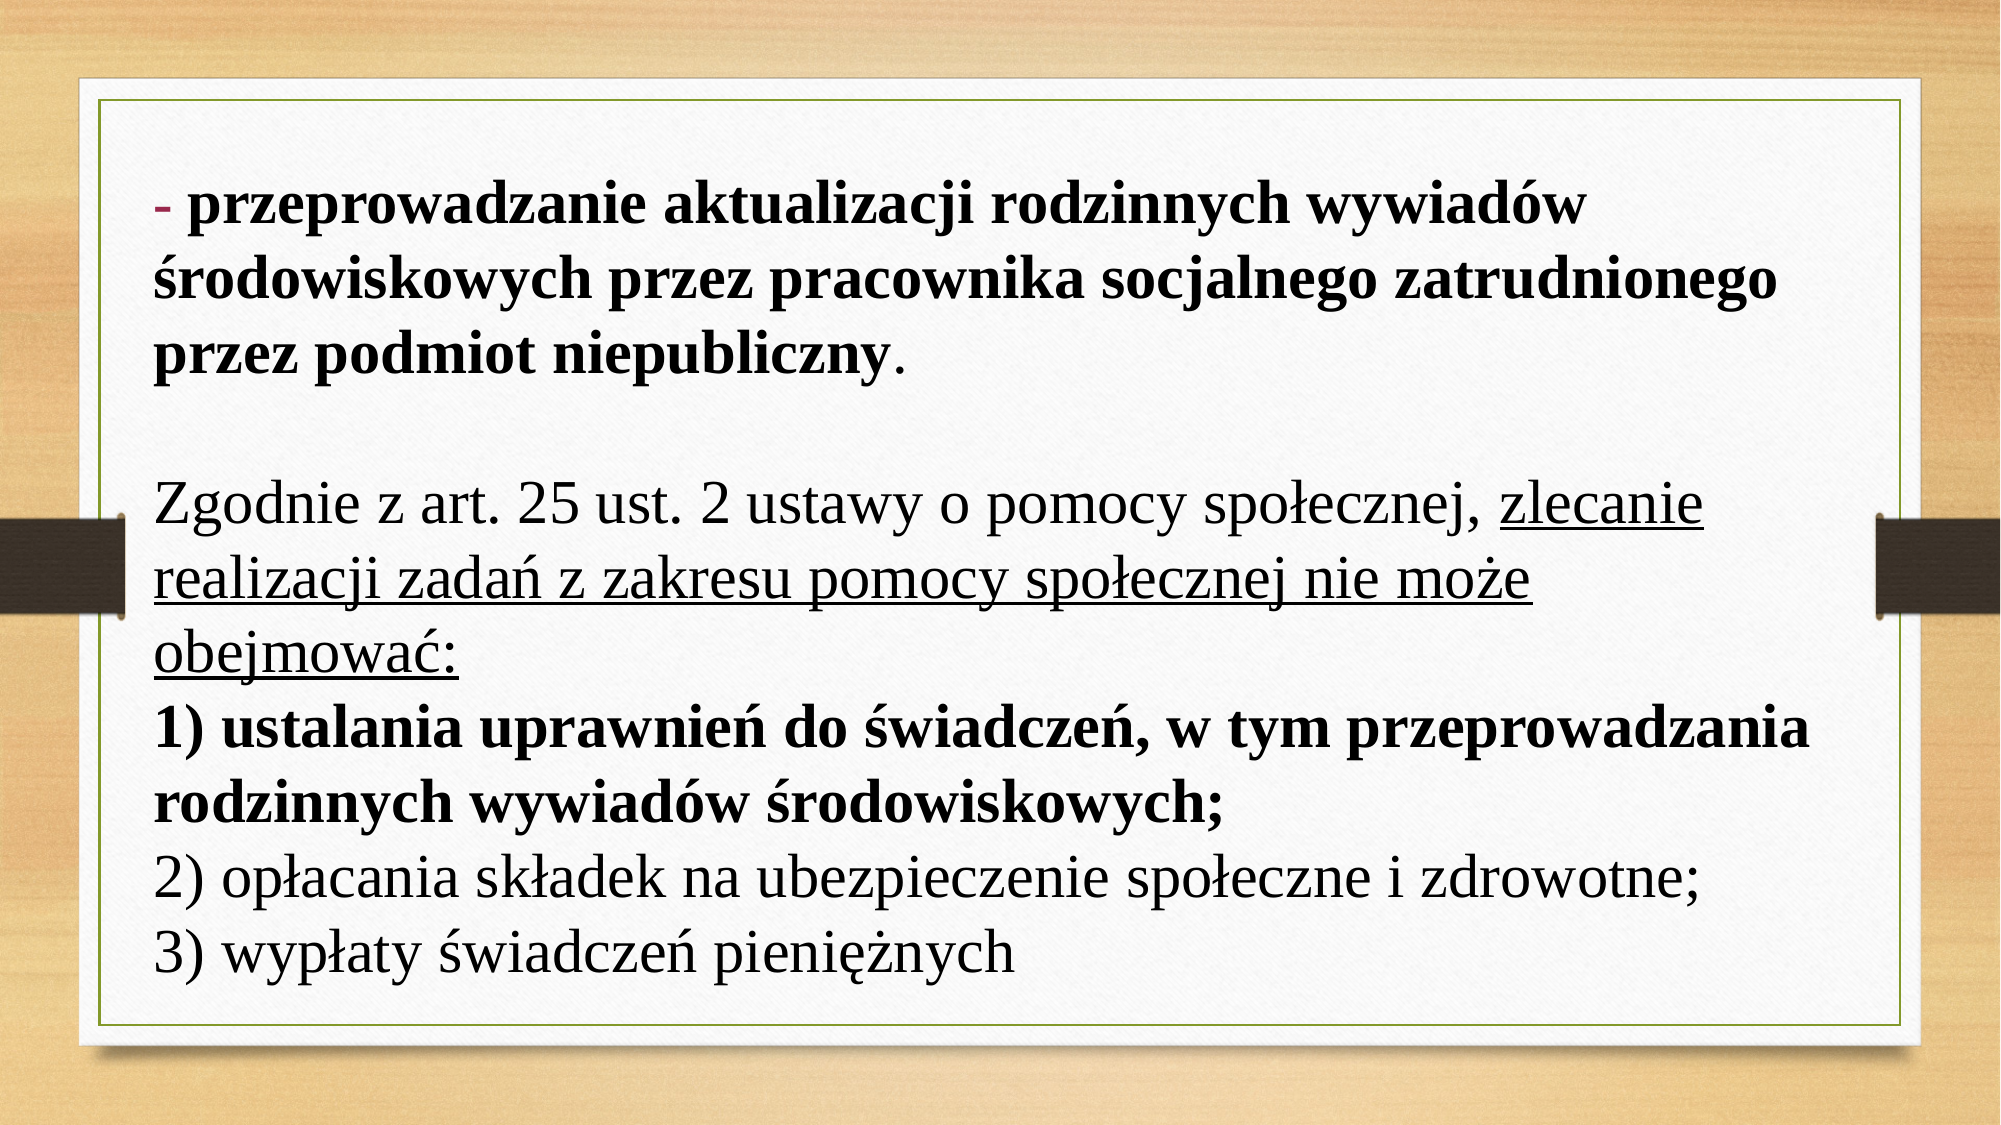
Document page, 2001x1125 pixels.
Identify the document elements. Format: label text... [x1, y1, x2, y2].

text_box - przeprowadzanie aktualizacji rodzinnych wywiadów środowiskowych przez pracownika socjalnego zatrudnionego przez podmiot niepubliczny. Zgodnie z art. 25 ust. 2 ustawy o pomocy społecznej, zlecanie realizacji zadań z zakresu pomocy społecznej nie może obejmować: 1) ustalania uprawnień do świadczeń, w tym przeprowadzania rodzinnych wywiadów środowiskowych; 2) opłacania składek na ubezpieczenie społeczne i zdrowotne; 3) wypłaty świadczeń pieniężnych [153, 160, 1819, 988]
